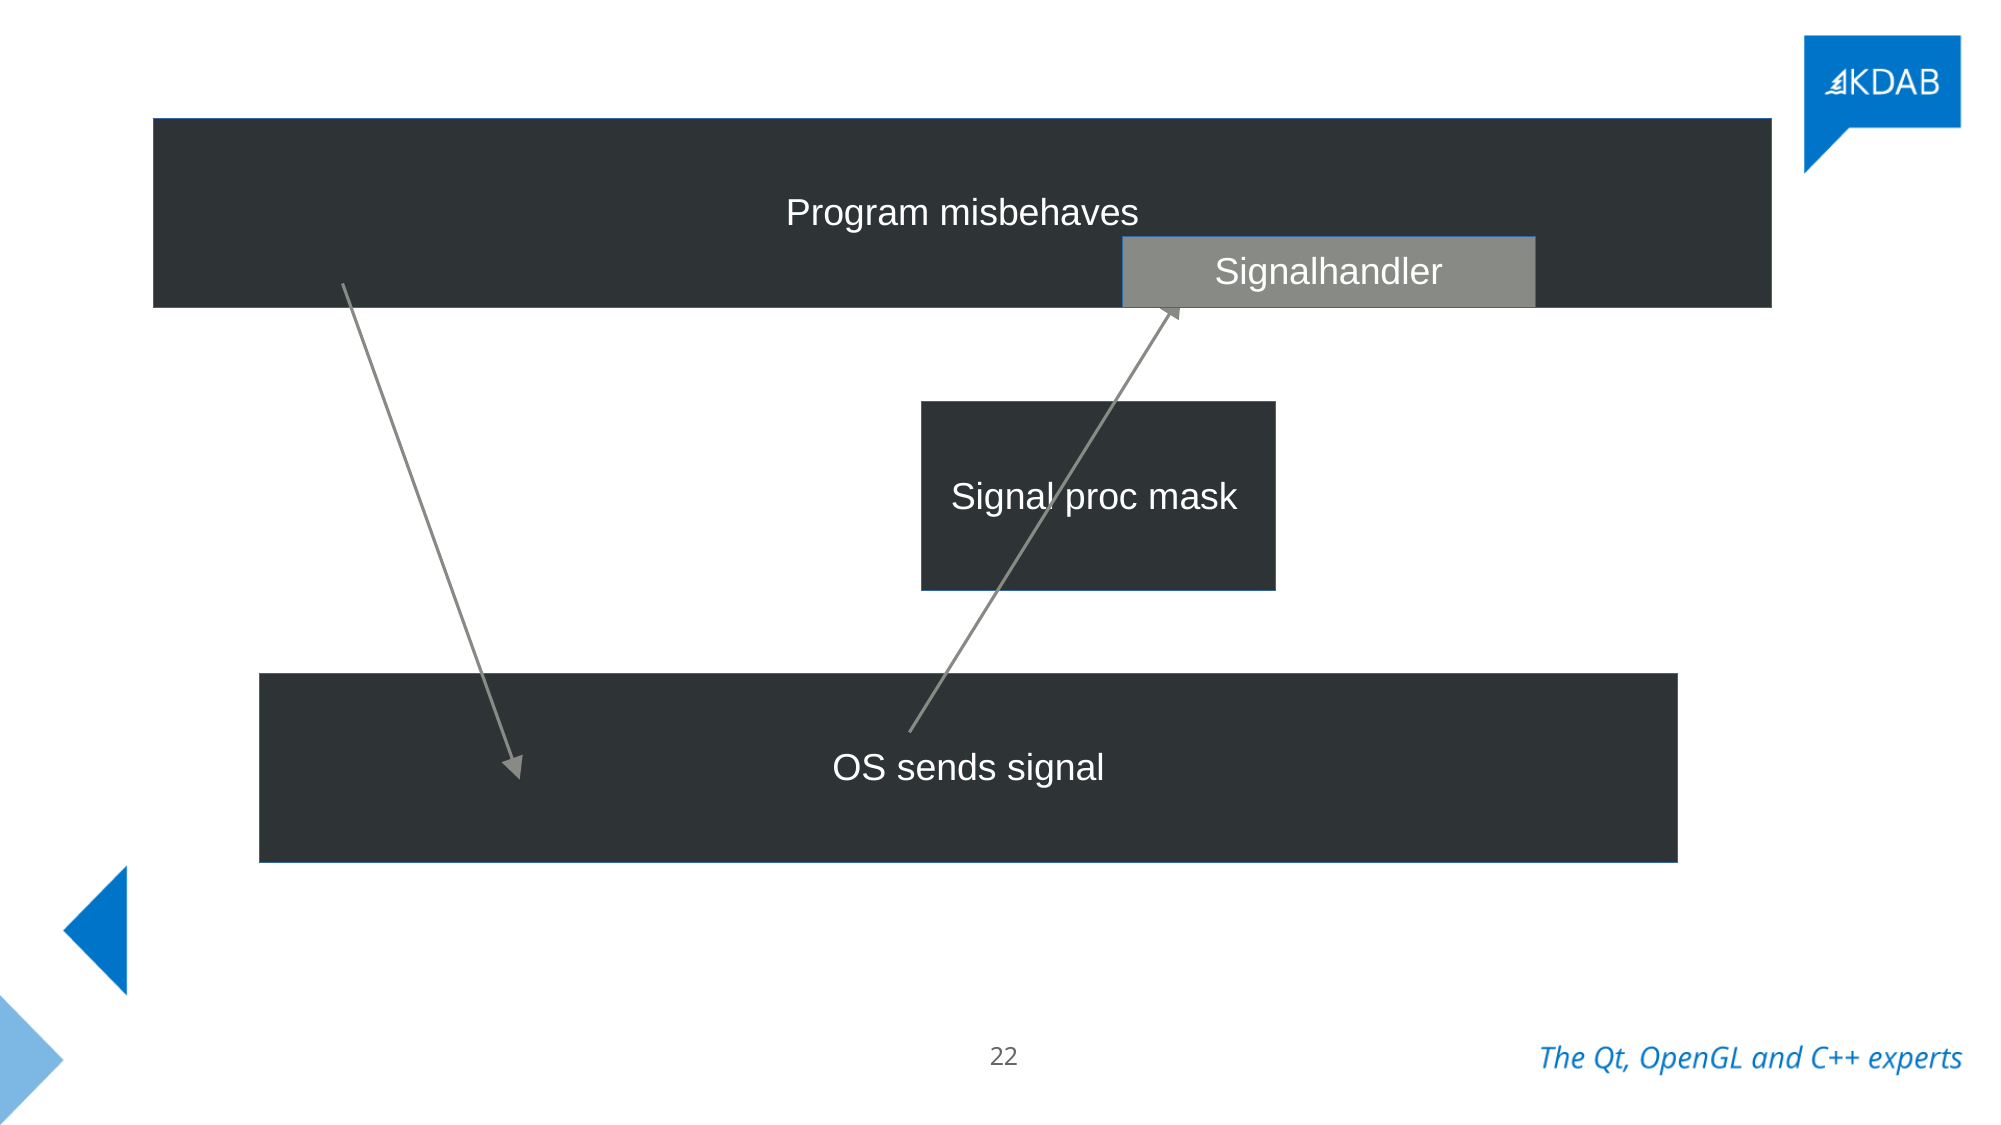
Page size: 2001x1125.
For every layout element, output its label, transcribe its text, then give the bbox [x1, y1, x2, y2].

text_box Signalhandler [1122, 236, 1536, 308]
text_box Signal proc mask [921, 401, 1112, 591]
text_box Program misbehaves [153, 118, 1772, 308]
text_box OS sends signal [259, 673, 1678, 863]
picture [0, 0, 2001, 1125]
text_box Signal proc mask [1000, 401, 1276, 591]
